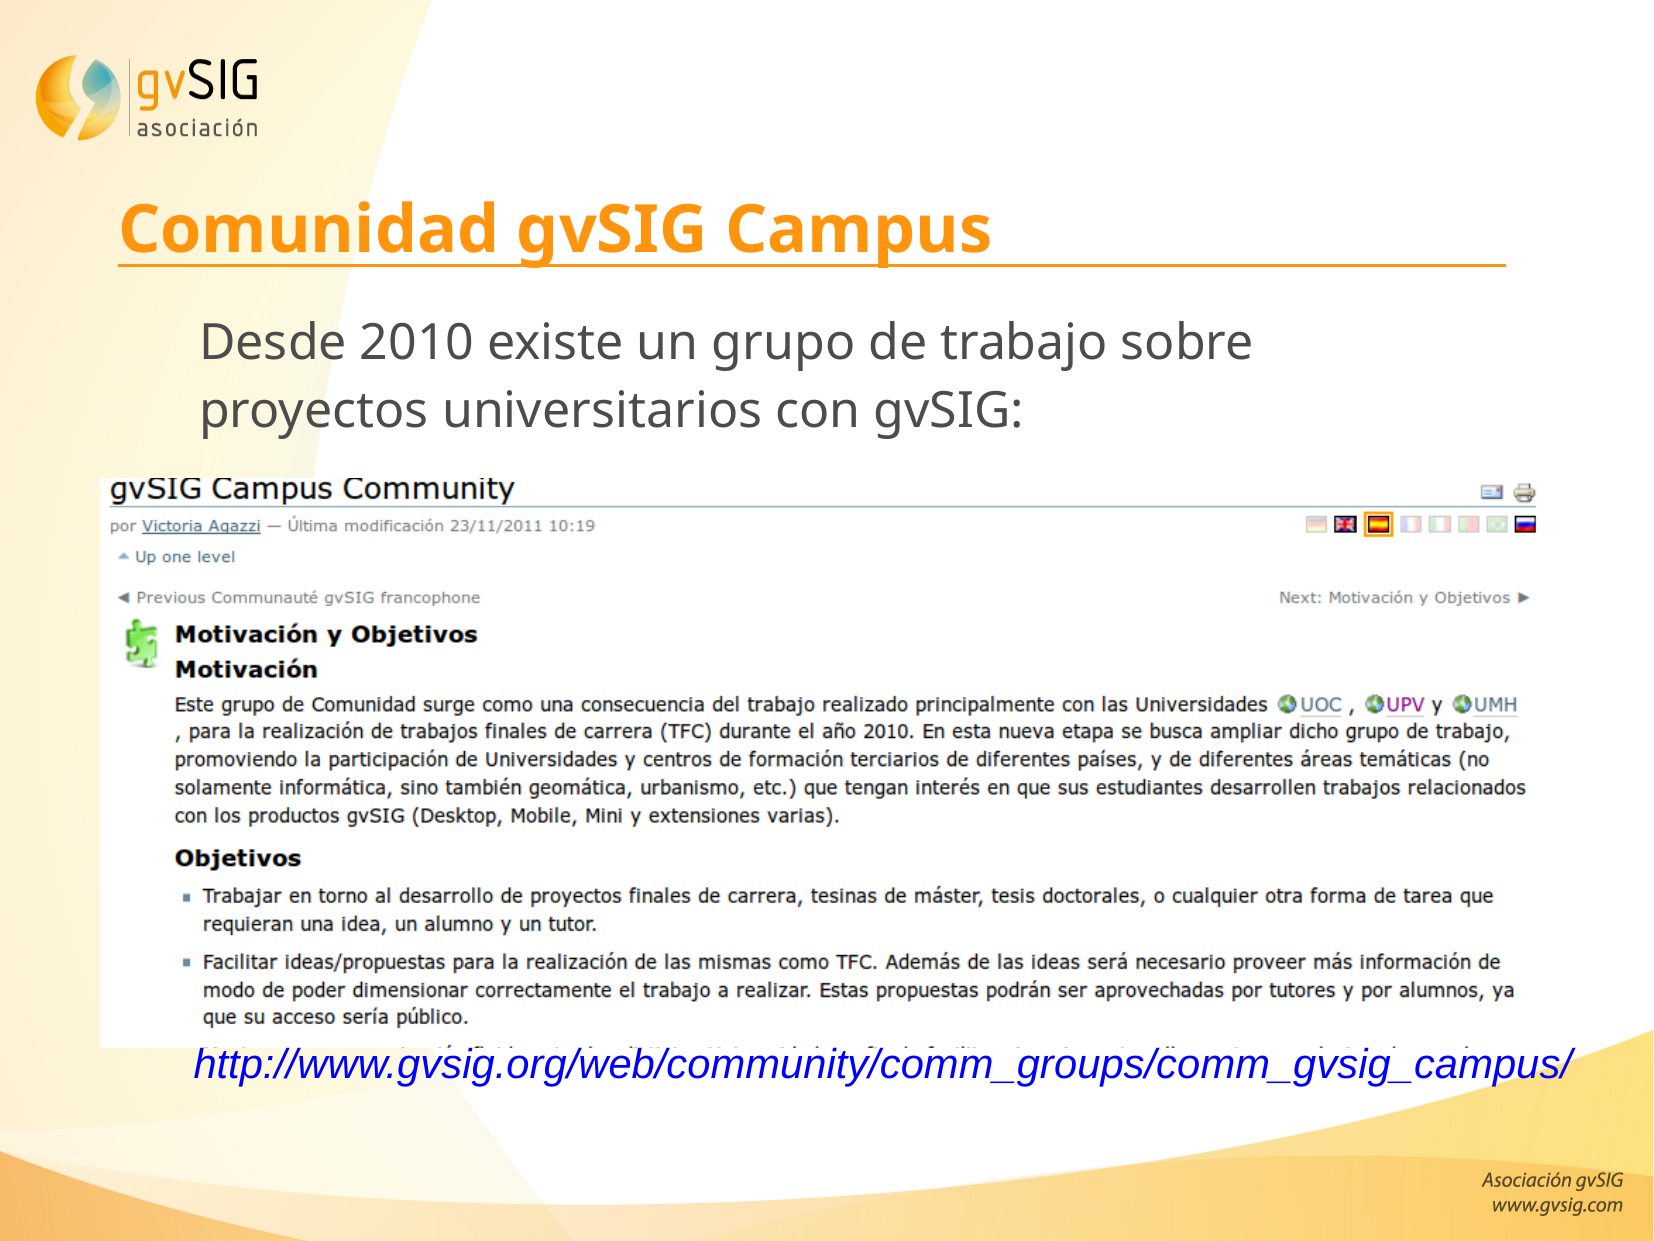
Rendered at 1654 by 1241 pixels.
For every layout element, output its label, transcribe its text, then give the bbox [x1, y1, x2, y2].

text_box http://www.gvsig.org/web/community/comm_groups/comm_gvsig_campus/ [178, 1033, 1601, 1095]
title Comunidad gvSIG Campus [118, 177, 1607, 276]
text_box Desde 2010 existe un grupo de trabajo sobre proyectos universitarios con gvSIG: [199, 315, 1461, 433]
picture [0, 0, 1654, 1241]
